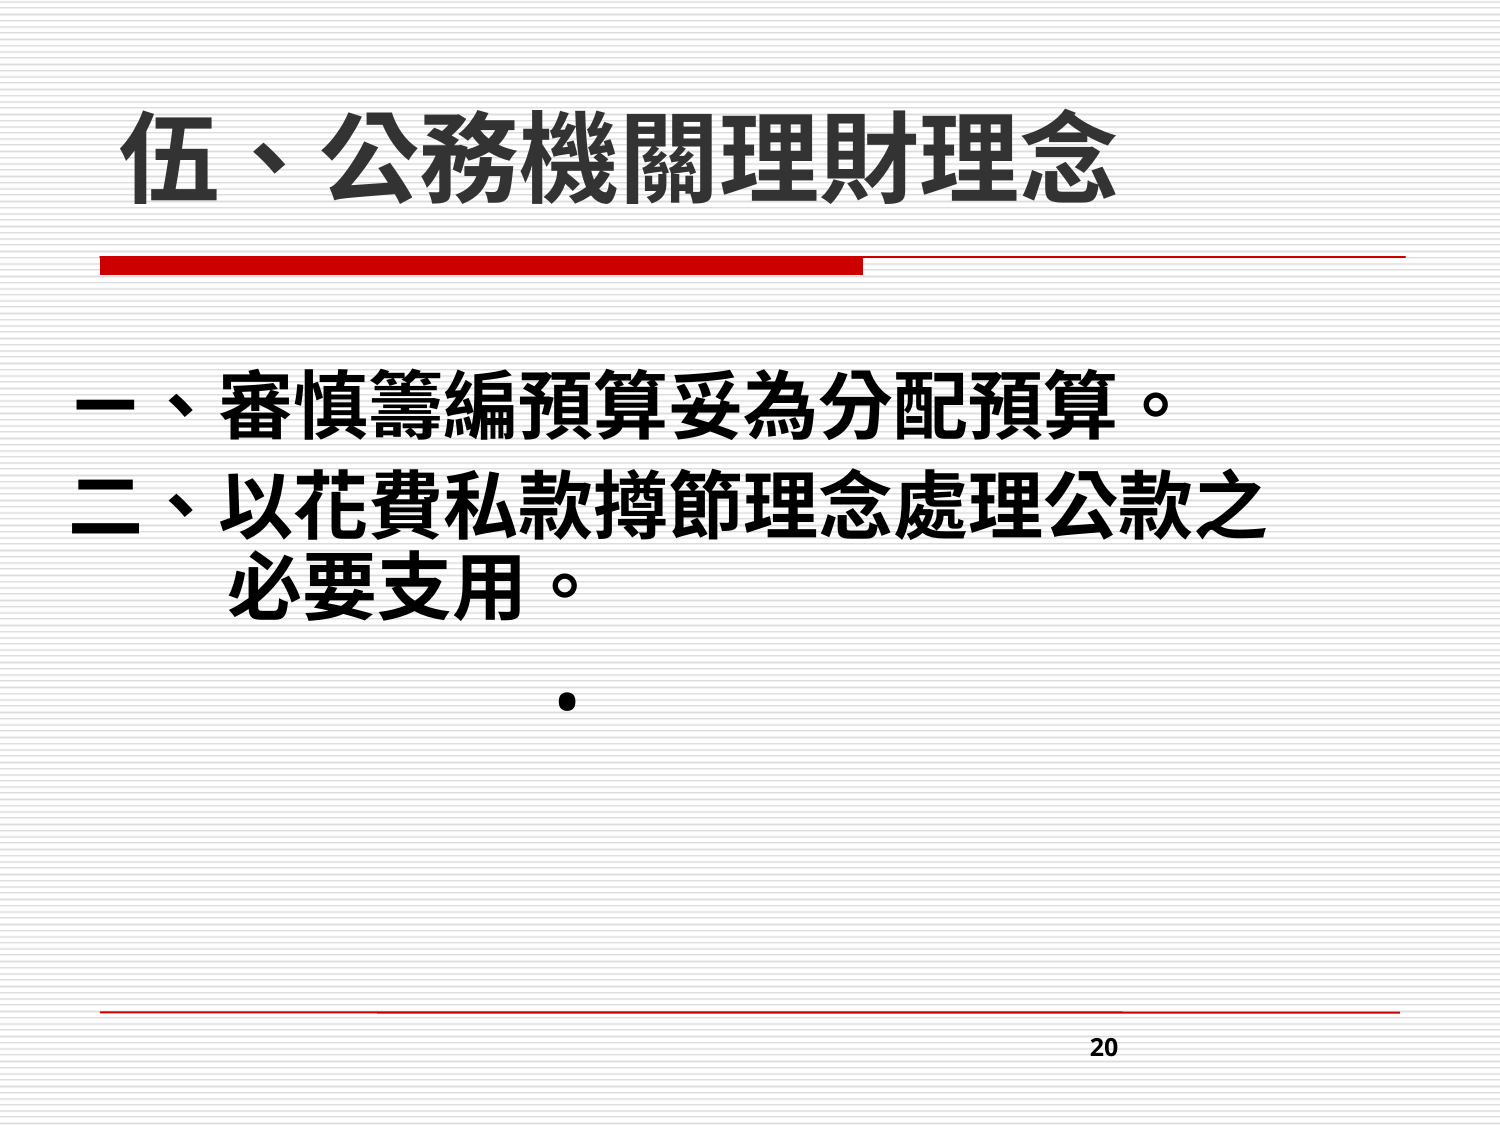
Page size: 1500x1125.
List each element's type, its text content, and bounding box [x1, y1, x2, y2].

text_box ㄧ、審慎籌編預算妥為分配預算。 二、以花費私款撙節理念處理公款之必要支用。 [53, 362, 1338, 1011]
text_box [1074, 1024, 1400, 1103]
text_box 伍、公務機關理財理念 [105, 78, 1395, 232]
